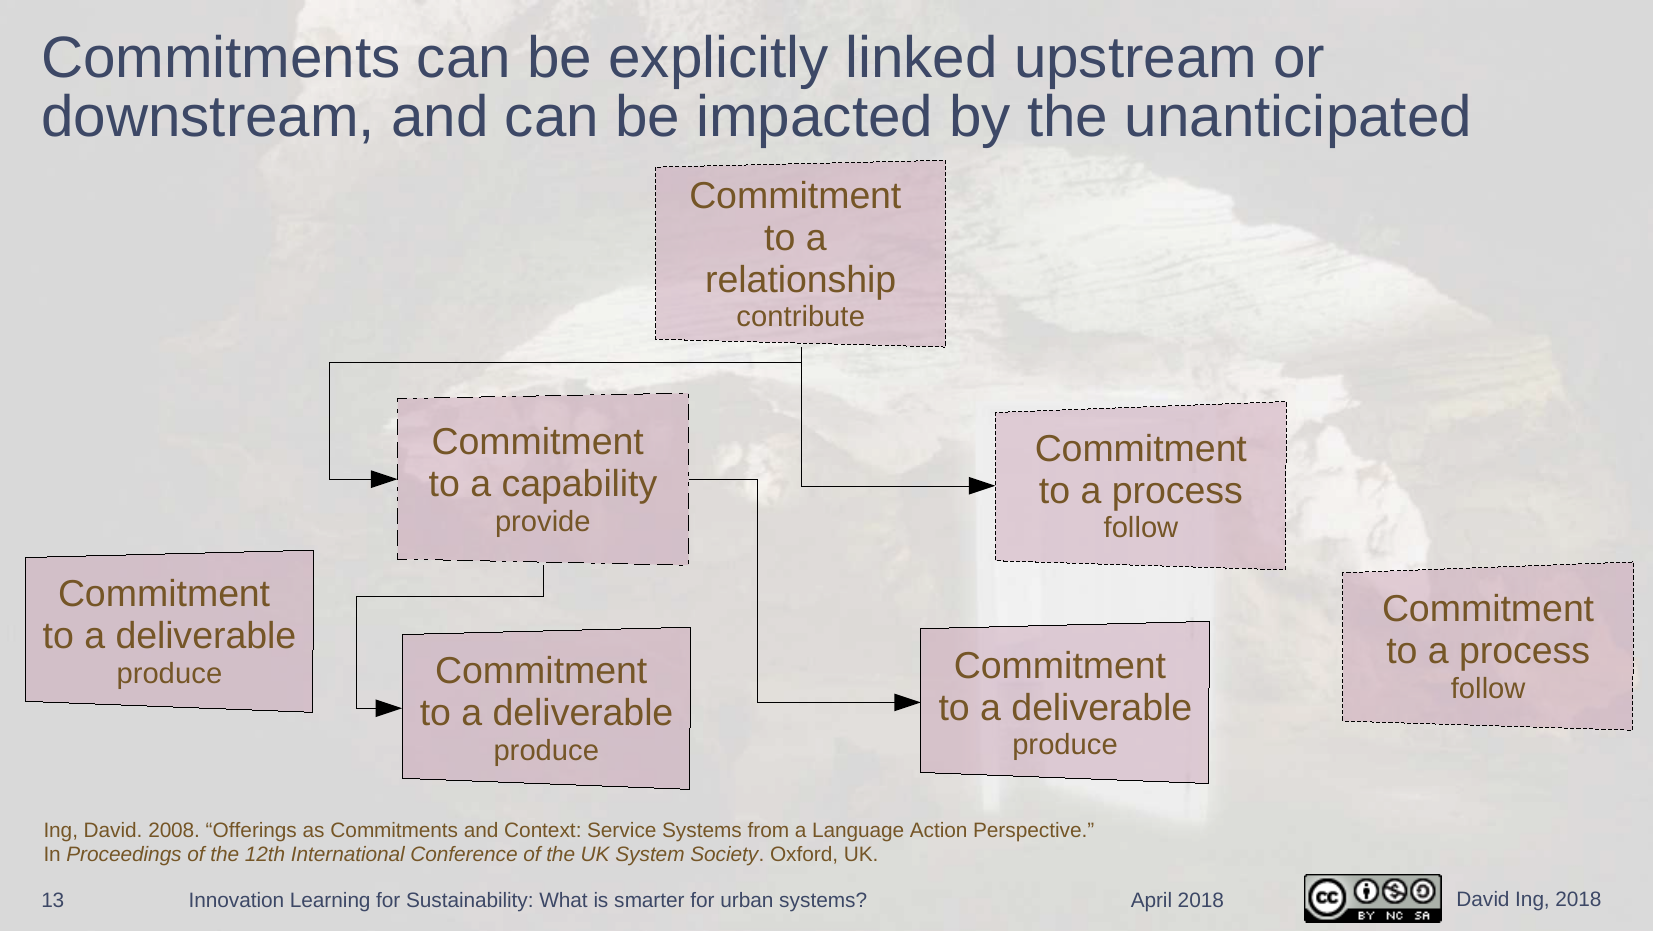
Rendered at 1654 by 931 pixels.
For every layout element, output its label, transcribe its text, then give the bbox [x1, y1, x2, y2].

text_box Commitment to a relationship contribute [655, 160, 946, 348]
text_box Commitment to a deliverable produce [25, 550, 314, 713]
text_box Commitment to a deliverable produce [402, 627, 691, 790]
text_box Value-elevating co-creation Providers and customer mutually experience, and then improve [0, 0, 1653, 931]
text_box Commitment to a process follow [1342, 561, 1634, 731]
text_box Ing, David. 2008. “Offerings as Commitments and Context: Service Systems from a Language Action Perspective.” In Proceedings of the 12th International Conference of the UK System Society. Oxford, UK. [43, 818, 1506, 866]
text_box Commitment to a capability provide [397, 393, 689, 566]
title Commitments can be explicitly linked upstream or downstream, and can be impacted by the unanticipated [41, 30, 1613, 173]
text_box Commitment to a process follow [995, 401, 1287, 570]
text_box Commitment to a deliverable produce [920, 621, 1210, 784]
picture [1304, 874, 1442, 923]
